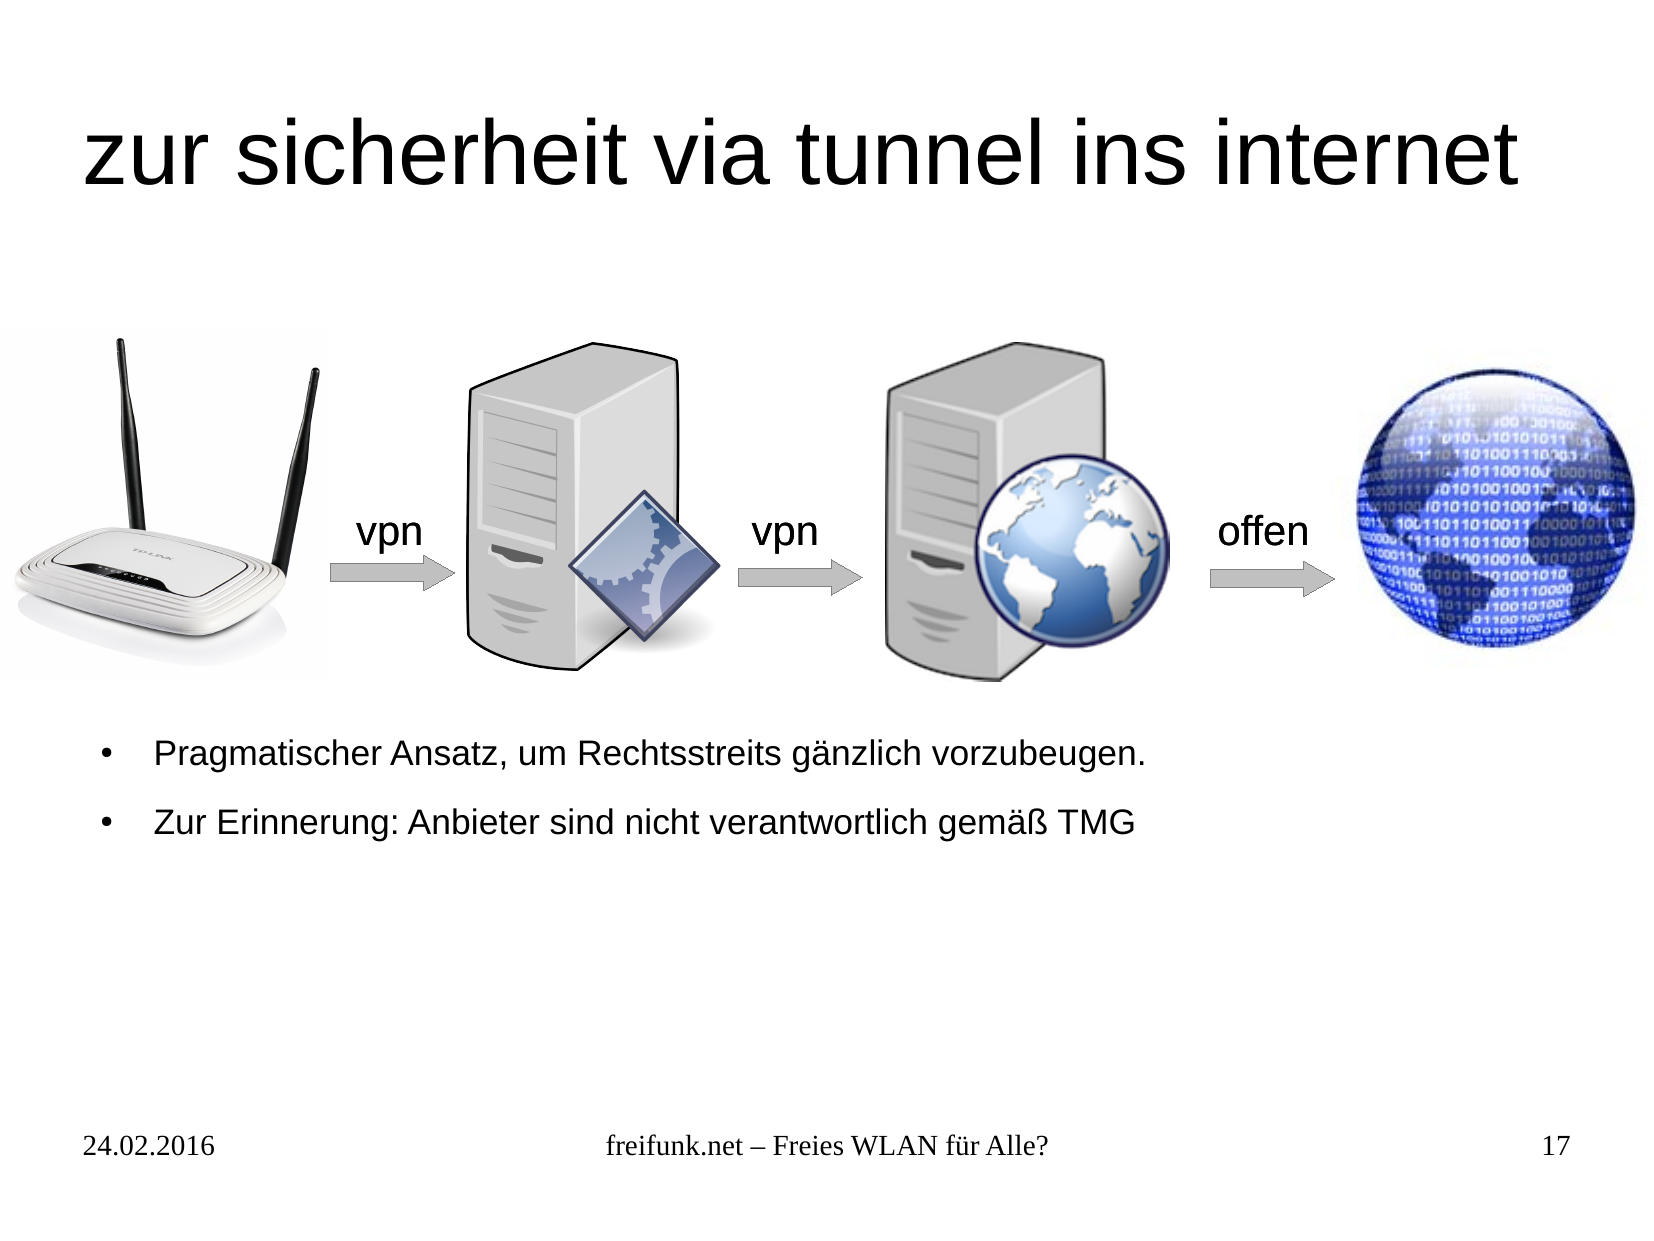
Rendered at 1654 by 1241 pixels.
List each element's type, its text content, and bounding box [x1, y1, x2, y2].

picture [466, 342, 733, 671]
text_box [1210, 561, 1335, 597]
list offen [1110, 507, 1347, 597]
list vpn [631, 507, 869, 597]
picture [885, 342, 1170, 682]
list Pragmatischer Ansatz, um Rechtsstreits gänzlich vorzubeugen. Zur Erinnerung: Anbieter sind nicht verantwortlich gemäß TMG [82, 733, 1538, 969]
list vpn [236, 507, 473, 597]
title zur sicherheit via tunnel ins internet [82, 49, 1571, 257]
picture [1, 326, 331, 681]
text_box [330, 555, 455, 591]
picture [1295, 348, 1654, 668]
